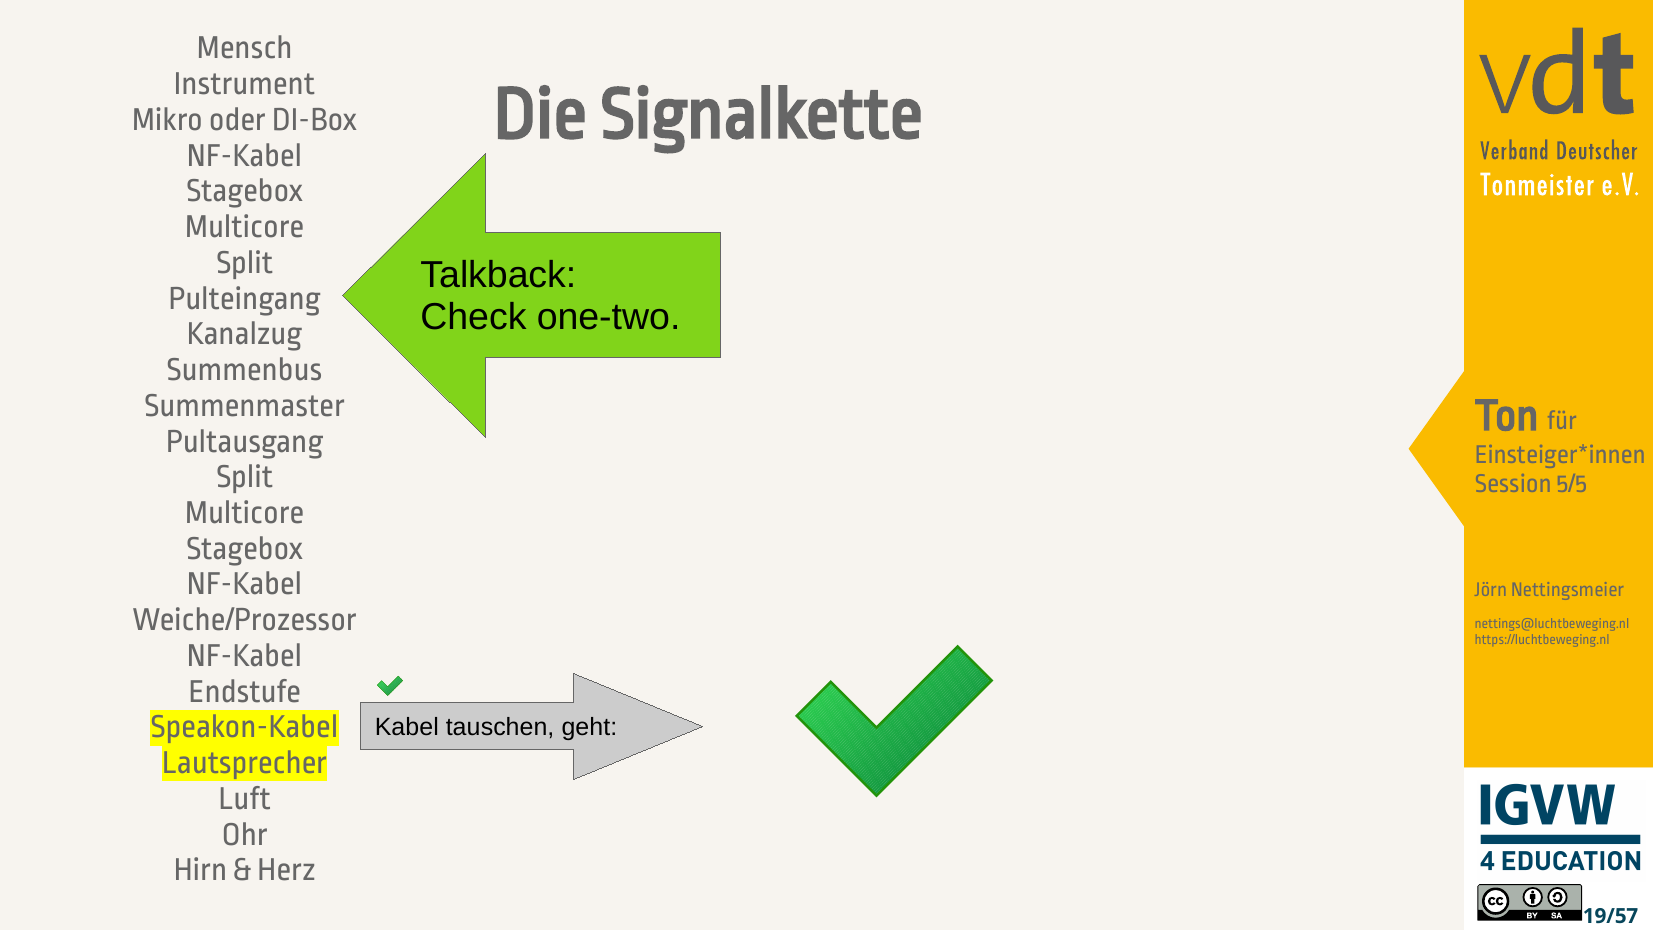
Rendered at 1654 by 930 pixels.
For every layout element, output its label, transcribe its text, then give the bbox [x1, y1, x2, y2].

title Die Signalkette [438, 37, 1335, 193]
picture [756, 579, 1028, 851]
picture [372, 667, 408, 702]
text_box Kabel tauschen, geht: [360, 673, 703, 780]
picture [1477, 780, 1646, 882]
text_box Talkback: Check one-two. [342, 153, 721, 438]
text_box Mensch Instrument Mikro oder DI-Box NF-Kabel Stagebox Multicore Split Pulteingang Kanalzug Summenbus Summenmaster Pultausgang Split Multicore Stagebox NF-Kabel Weiche/Prozessor NF-Kabel Endstufe Speakon-Kabel Lautsprecher Luft Ohr Hirn & Herz [52, 23, 438, 919]
